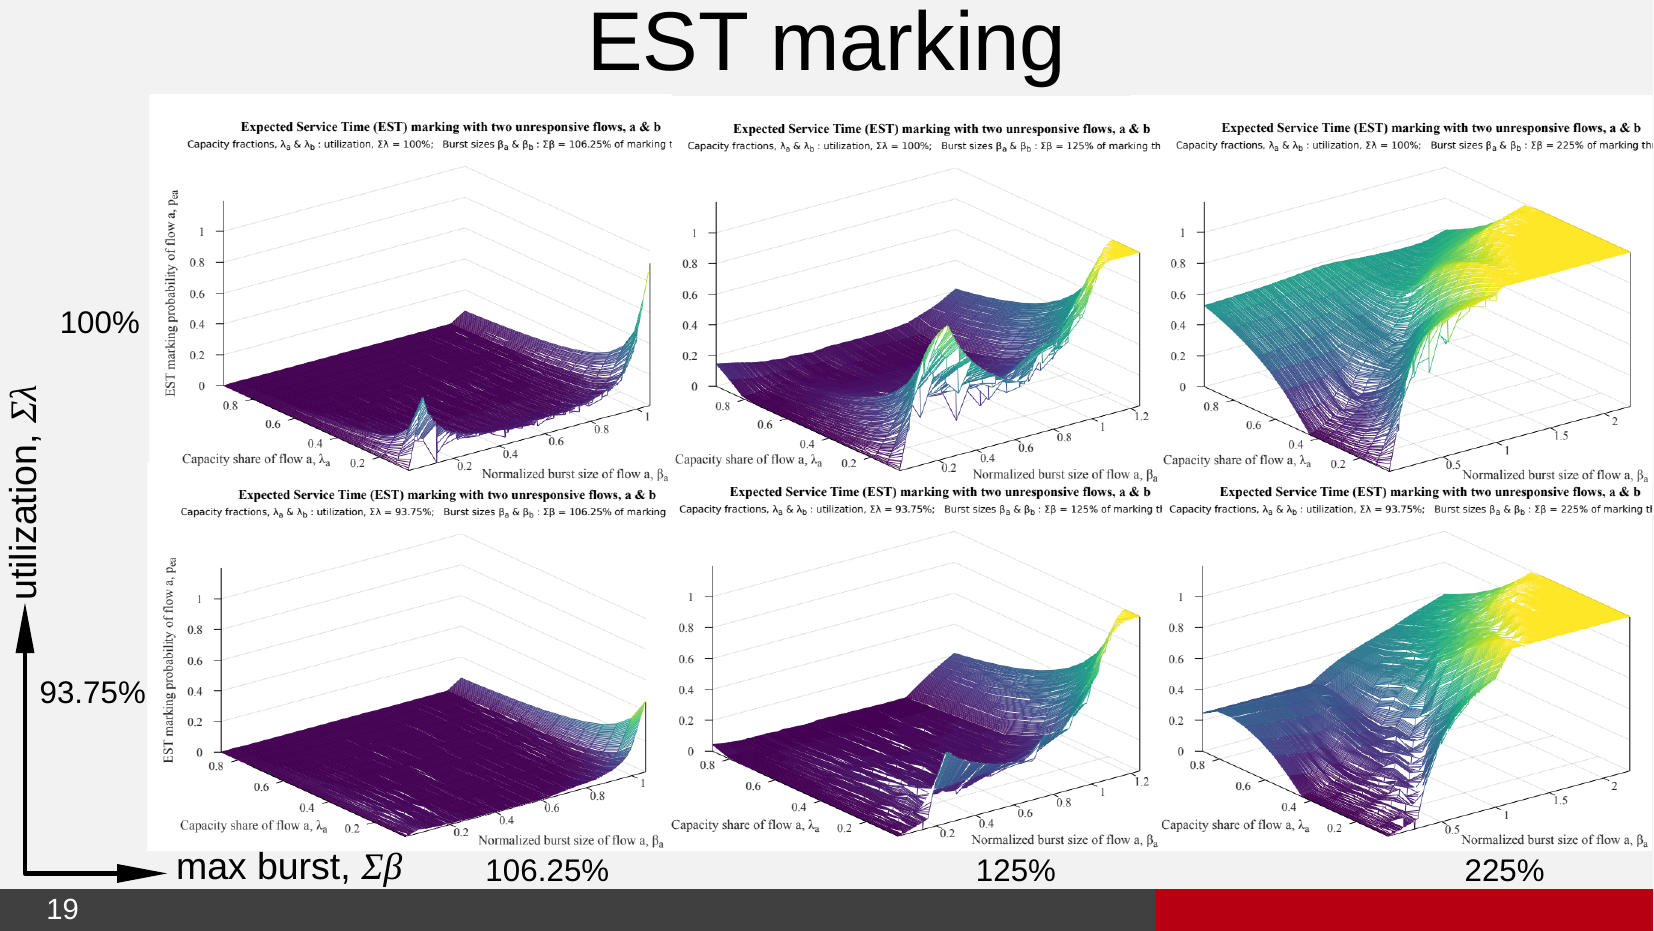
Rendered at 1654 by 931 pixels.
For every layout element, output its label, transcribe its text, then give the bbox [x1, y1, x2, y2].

text_box 225% [1449, 851, 1560, 896]
text_box 106.25% [470, 851, 625, 896]
picture [147, 94, 1653, 851]
text_box 100% [44, 298, 149, 348]
title EST marking [82, 0, 1571, 89]
text_box 93.75% [24, 667, 147, 718]
text_box utilization, Σλ [0, 370, 52, 616]
text_box max burst, Σβ [161, 851, 418, 895]
text_box 125% [961, 851, 1071, 896]
